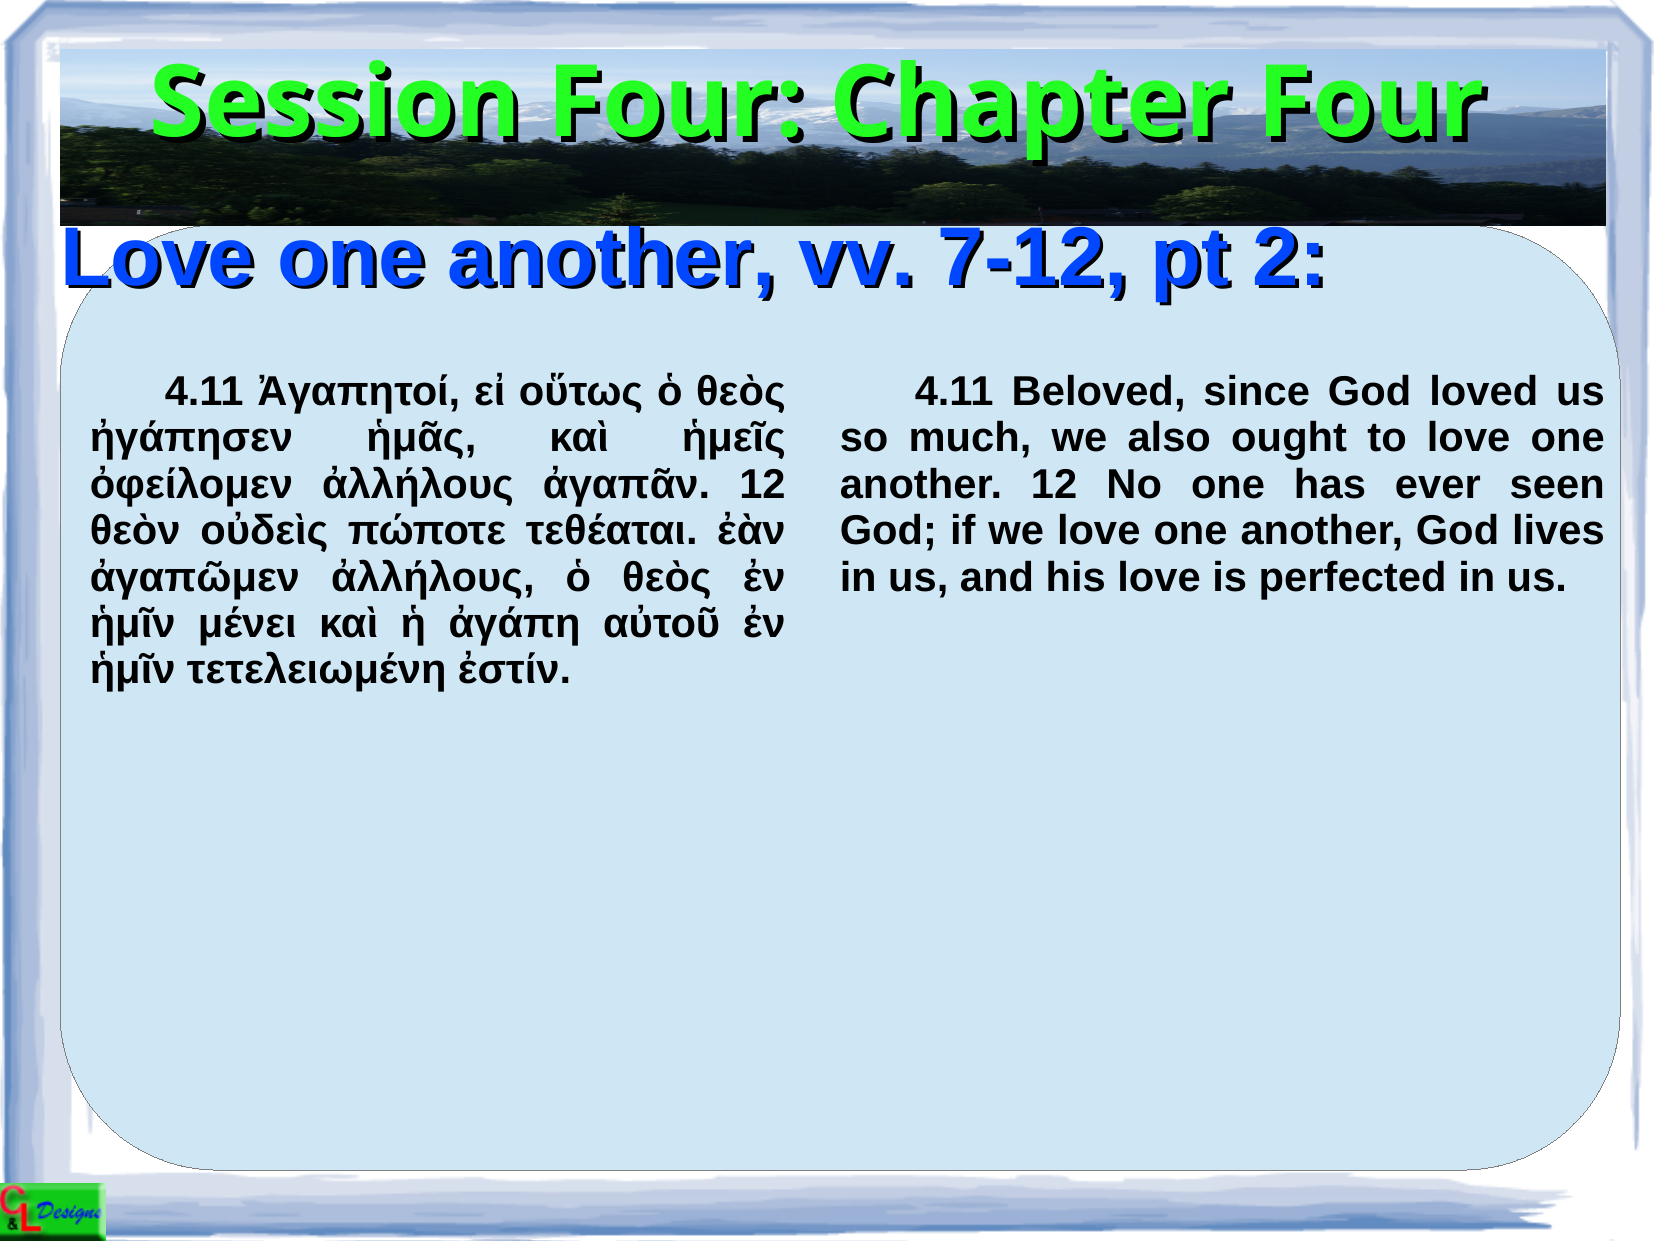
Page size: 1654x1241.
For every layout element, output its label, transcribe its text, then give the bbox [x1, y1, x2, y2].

subtitle Love one another, vv. 7-12, pt 2: [60, 210, 1621, 346]
text_box 4.11 Ἀγαπητοί, εἰ οὕτως ὁ θεὸς ἠγάπησεν ἡμᾶς, καὶ ἡμεῖς ὀφείλομεν ἀλλήλους ἀγαπᾶν. 12 θεὸν οὐδεὶς πώποτε τεθέαται. ἐὰν ἀγαπῶμεν ἀλλήλους, ὁ θεὸς ἐν ἡμῖν μένει καὶ ἡ ἀγάπη αὐτοῦ ἐν ἡμῖν τετελειωμένη ἐστίν. [75, 360, 811, 1182]
text_box [60, 346, 1619, 1171]
title Session Four: Chapter Four [30, 15, 1606, 181]
text_box 4.11 Beloved, since God loved us so much, we also ought to love one another. 12 No one has ever seen God; if we love one another, God lives in us, and his love is perfected in us. [825, 360, 1621, 1230]
picture [0, 0, 1654, 1241]
